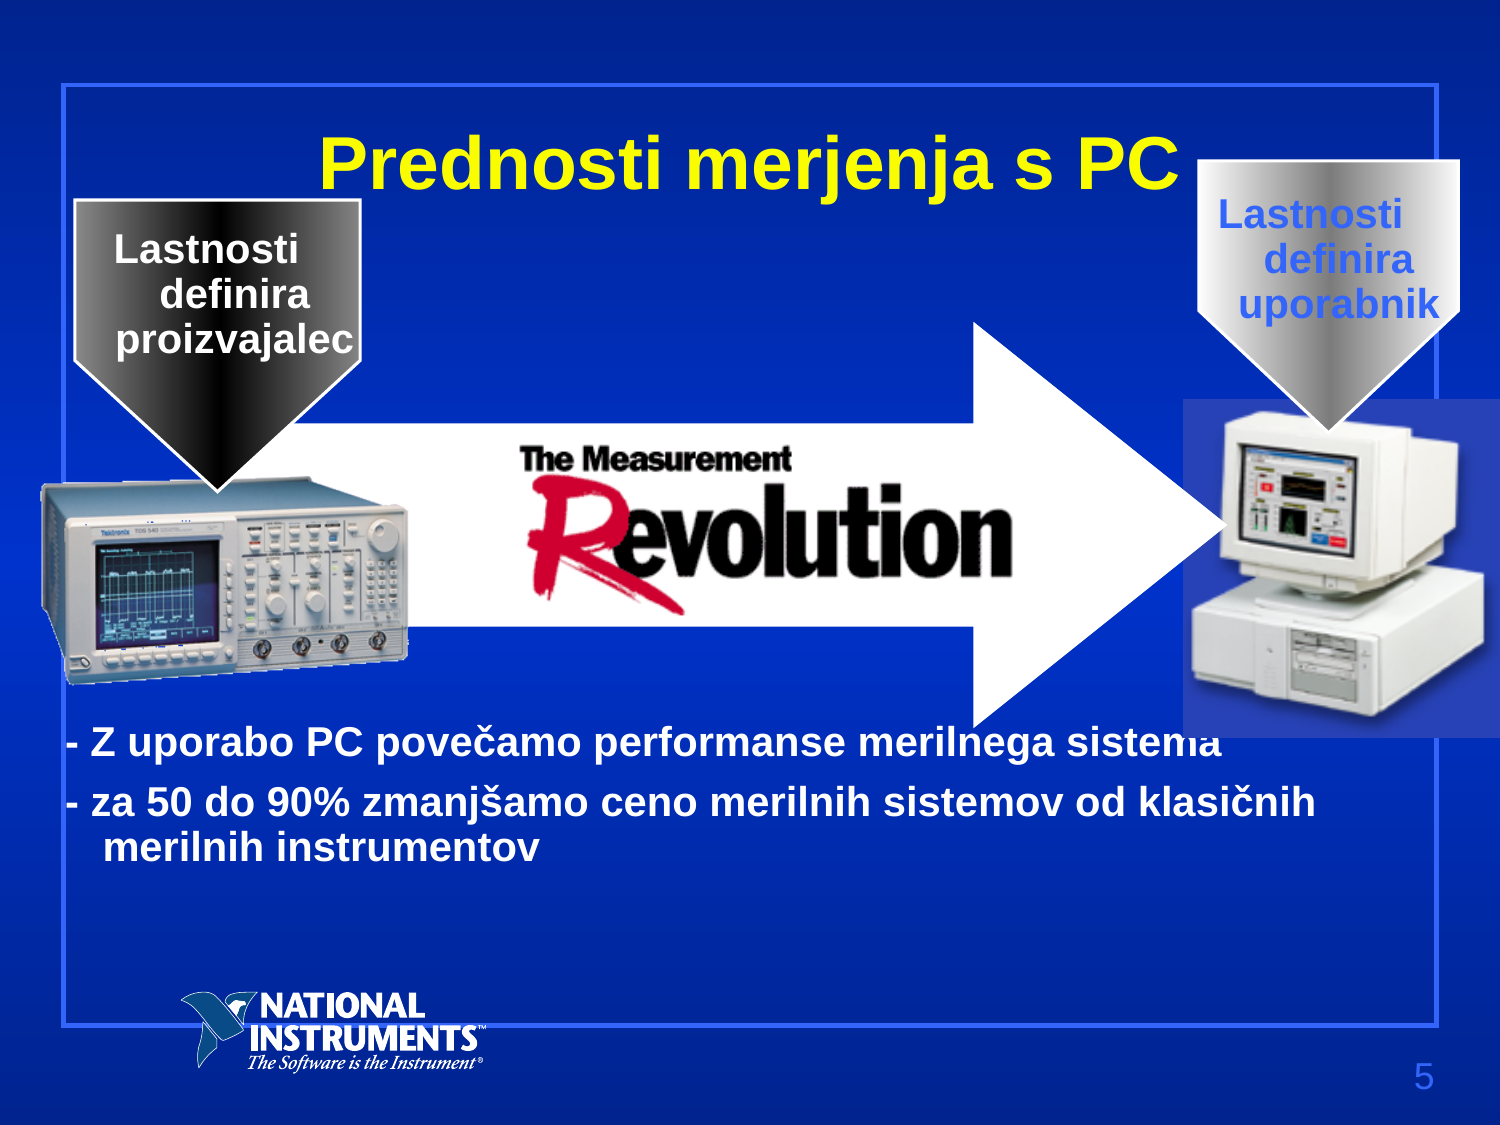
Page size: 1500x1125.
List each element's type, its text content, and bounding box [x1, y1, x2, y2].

picture [0, 387, 421, 761]
text_box [1229, 339, 1429, 433]
text_box Lastnosti definira uporabnik [1151, 184, 1471, 339]
text_box [102, 386, 333, 492]
text_box [1198, 160, 1459, 184]
text_box [421, 324, 1225, 726]
list - Z uporabo PC povečamo performanse merilnega sistema - za 50 do 90% zmanjšamo ceno merilnih sistemov od klasičnih merilnih instrumentov [0, 712, 1500, 1076]
text_box [74, 199, 361, 220]
picture [1183, 399, 1500, 738]
text_box Lastnosti definira proizvajalec [41, 220, 372, 386]
title Prednosti merjenja s PC [83, 110, 1417, 210]
chart [512, 437, 1019, 619]
